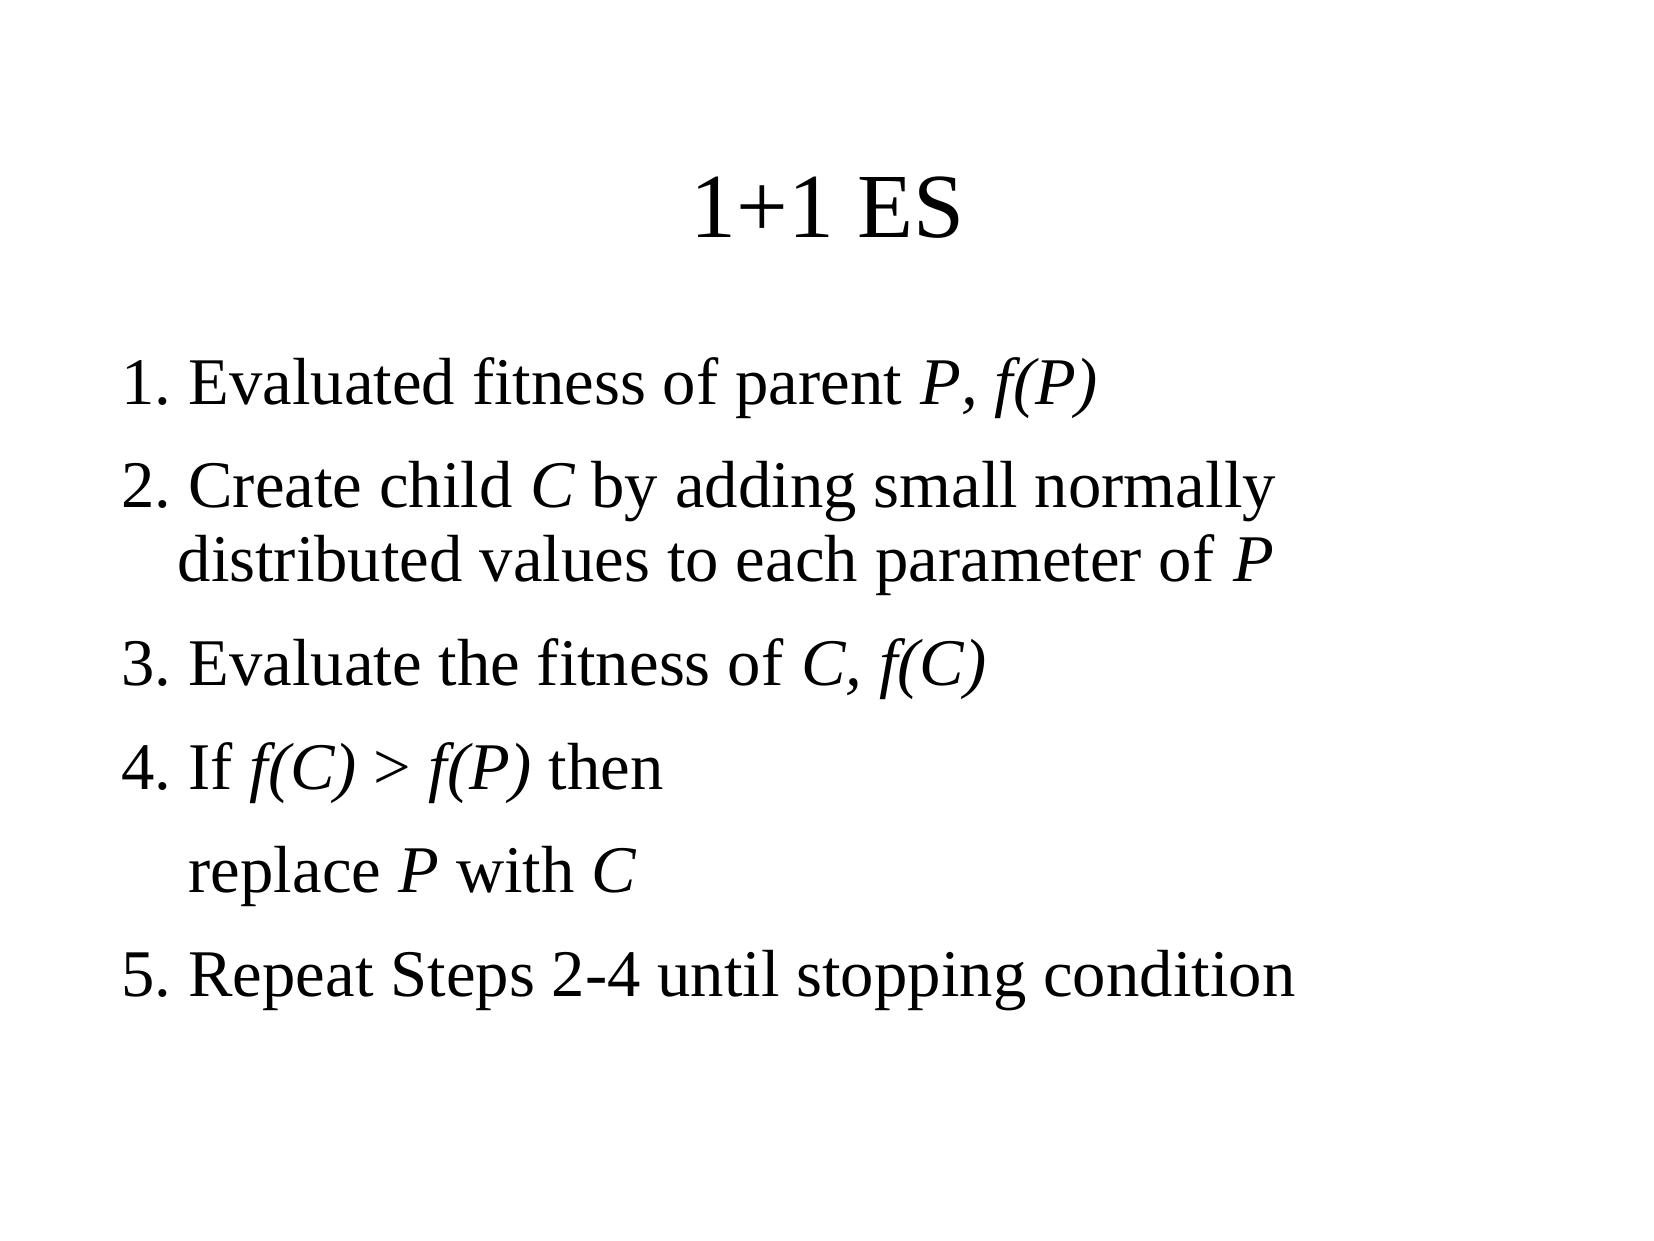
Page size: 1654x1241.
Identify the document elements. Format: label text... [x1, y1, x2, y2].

title 1+1 ES [121, 102, 1534, 311]
list 1. Evaluated fitness of parent P, f(P) 2. Create child C by adding small normally distributed values to each parameter of P 3. Evaluate the fitness of C, f(C) 4. If f(C) > f(P) then replace P with C 5. Repeat Steps 2-4 until stopping condition [121, 344, 1534, 1127]
